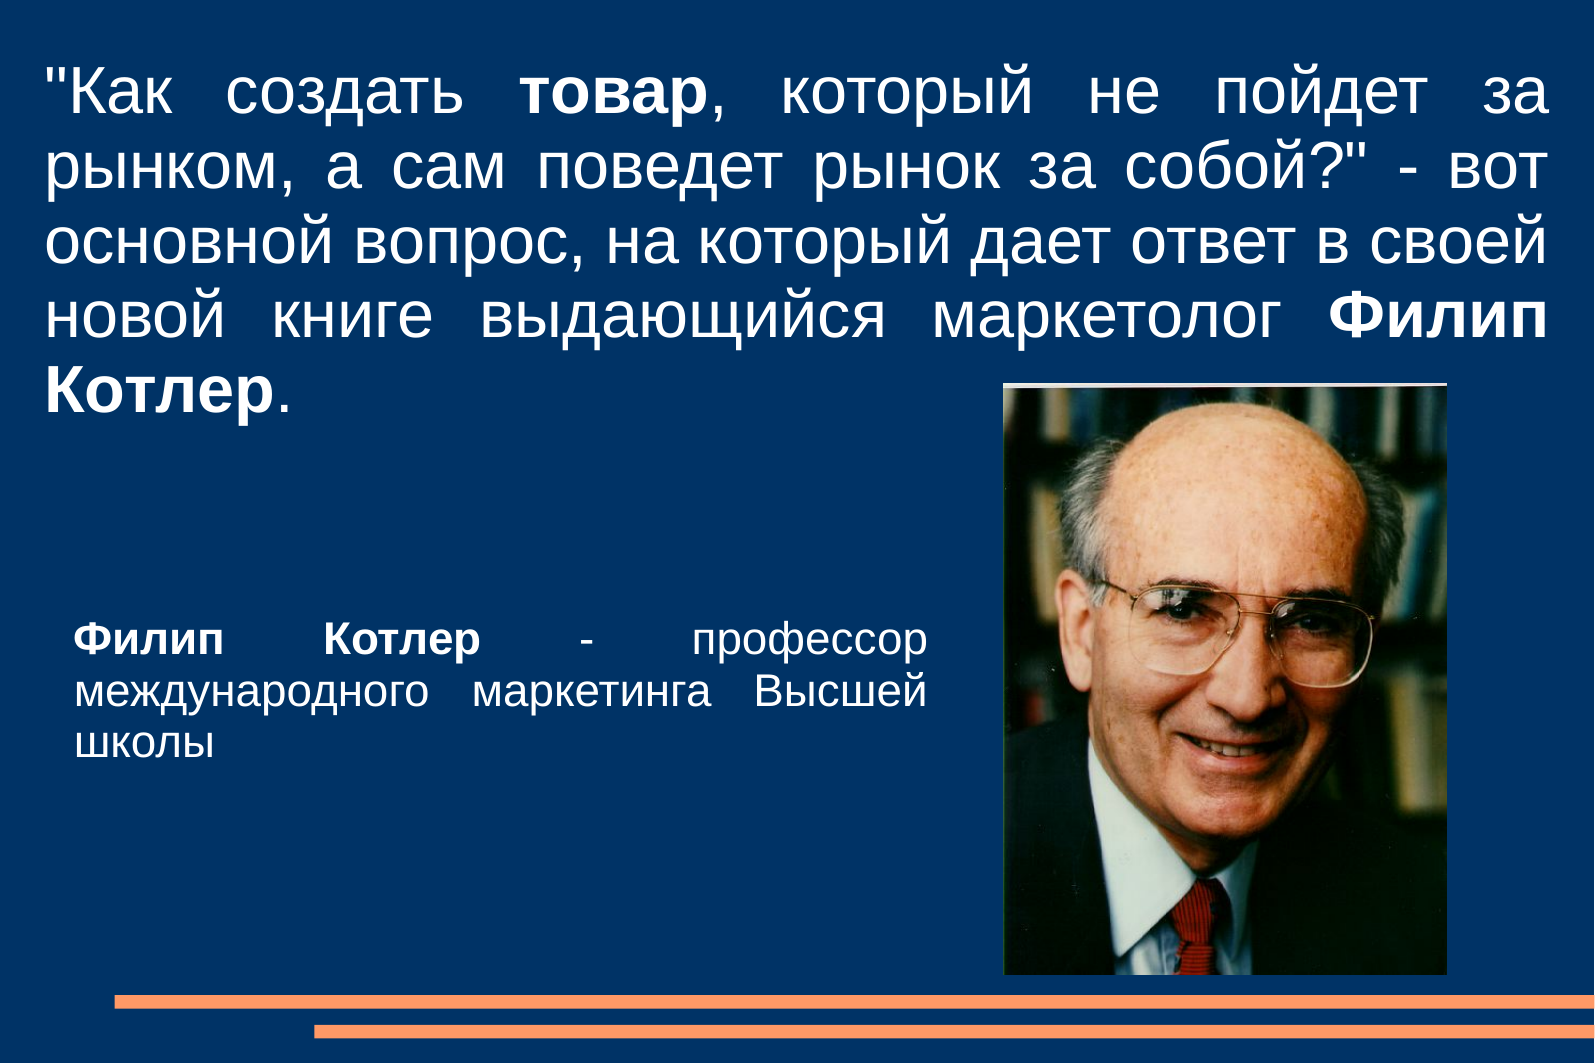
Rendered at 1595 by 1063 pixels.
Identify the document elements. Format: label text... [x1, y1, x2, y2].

text_box Филип Котлер - профессор международного маркетинга Высшей школы [59, 605, 943, 776]
text_box "Как создать товар, который не пойдет за рынком, а сам поведет рынок за собой?" - вот основной вопрос, на который дает ответ в своей новой книге выдающийся маркетолог Филип Котлер. [29, 45, 1565, 435]
picture [1003, 383, 1447, 975]
